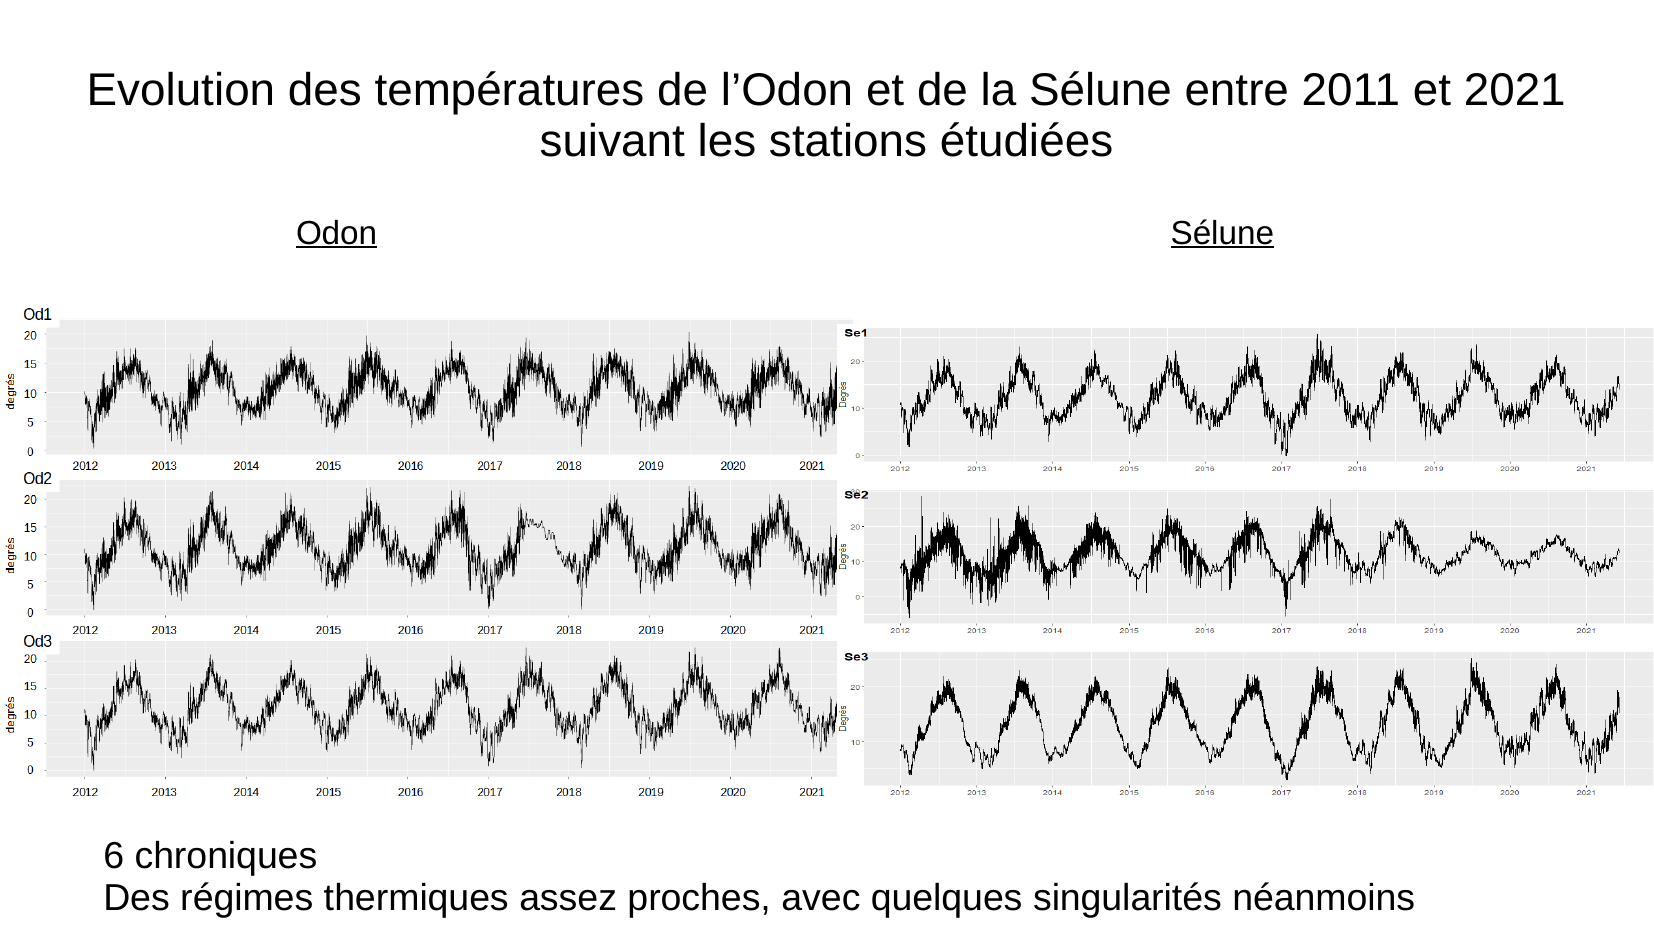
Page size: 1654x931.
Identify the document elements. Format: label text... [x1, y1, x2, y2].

text_box 6 chroniques Des régimes thermiques assez proches, avec quelques singularités néanmoins [88, 826, 1431, 926]
title Evolution des températures de l’Odon et de la Sélune entre 2011 et 2021 suivant les stations étudiées [82, 37, 1571, 193]
title Sélune [968, 155, 1477, 311]
title Odon [82, 155, 591, 311]
picture [0, 295, 1654, 804]
